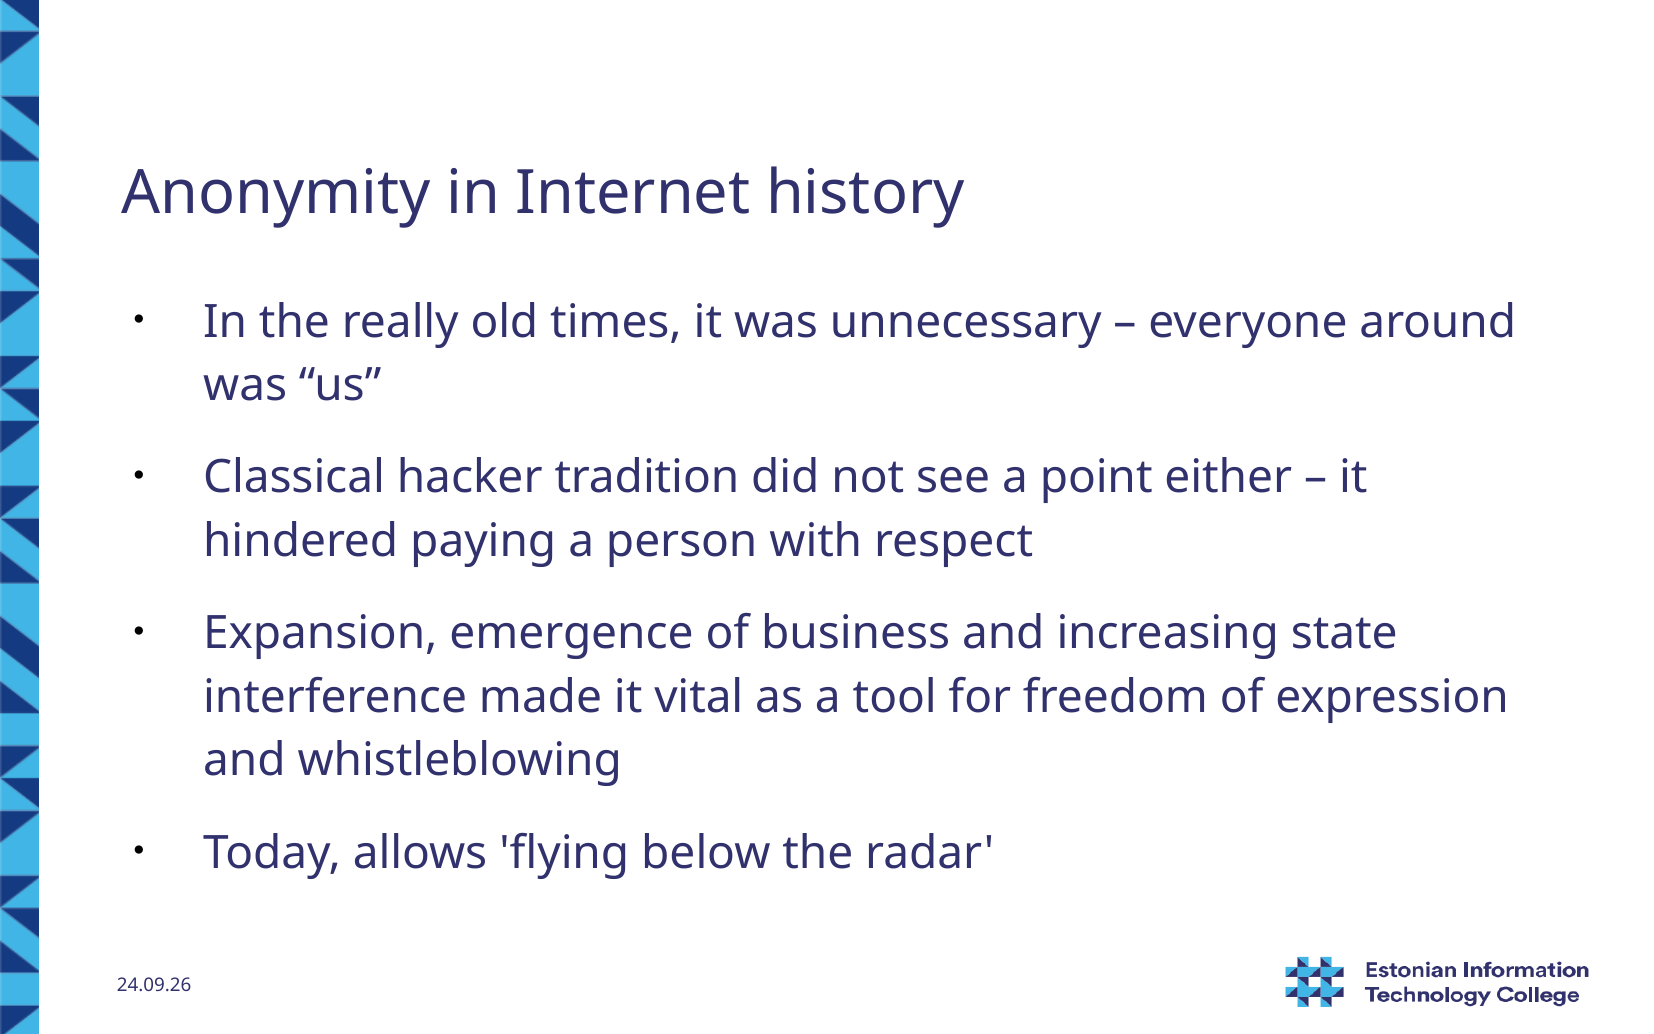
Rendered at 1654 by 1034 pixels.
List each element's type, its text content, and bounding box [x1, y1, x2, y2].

title Anonymity in Internet history [121, 103, 1534, 276]
list In the really old times, it was unnecessary – everyone around was “us” Classical hacker tradition did not see a point either – it hindered paying a person with respect Expansion, emergence of business and increasing state interference made it vital as a tool for freedom of expression and whistleblowing Today, allows 'flying below the radar' [121, 287, 1534, 939]
